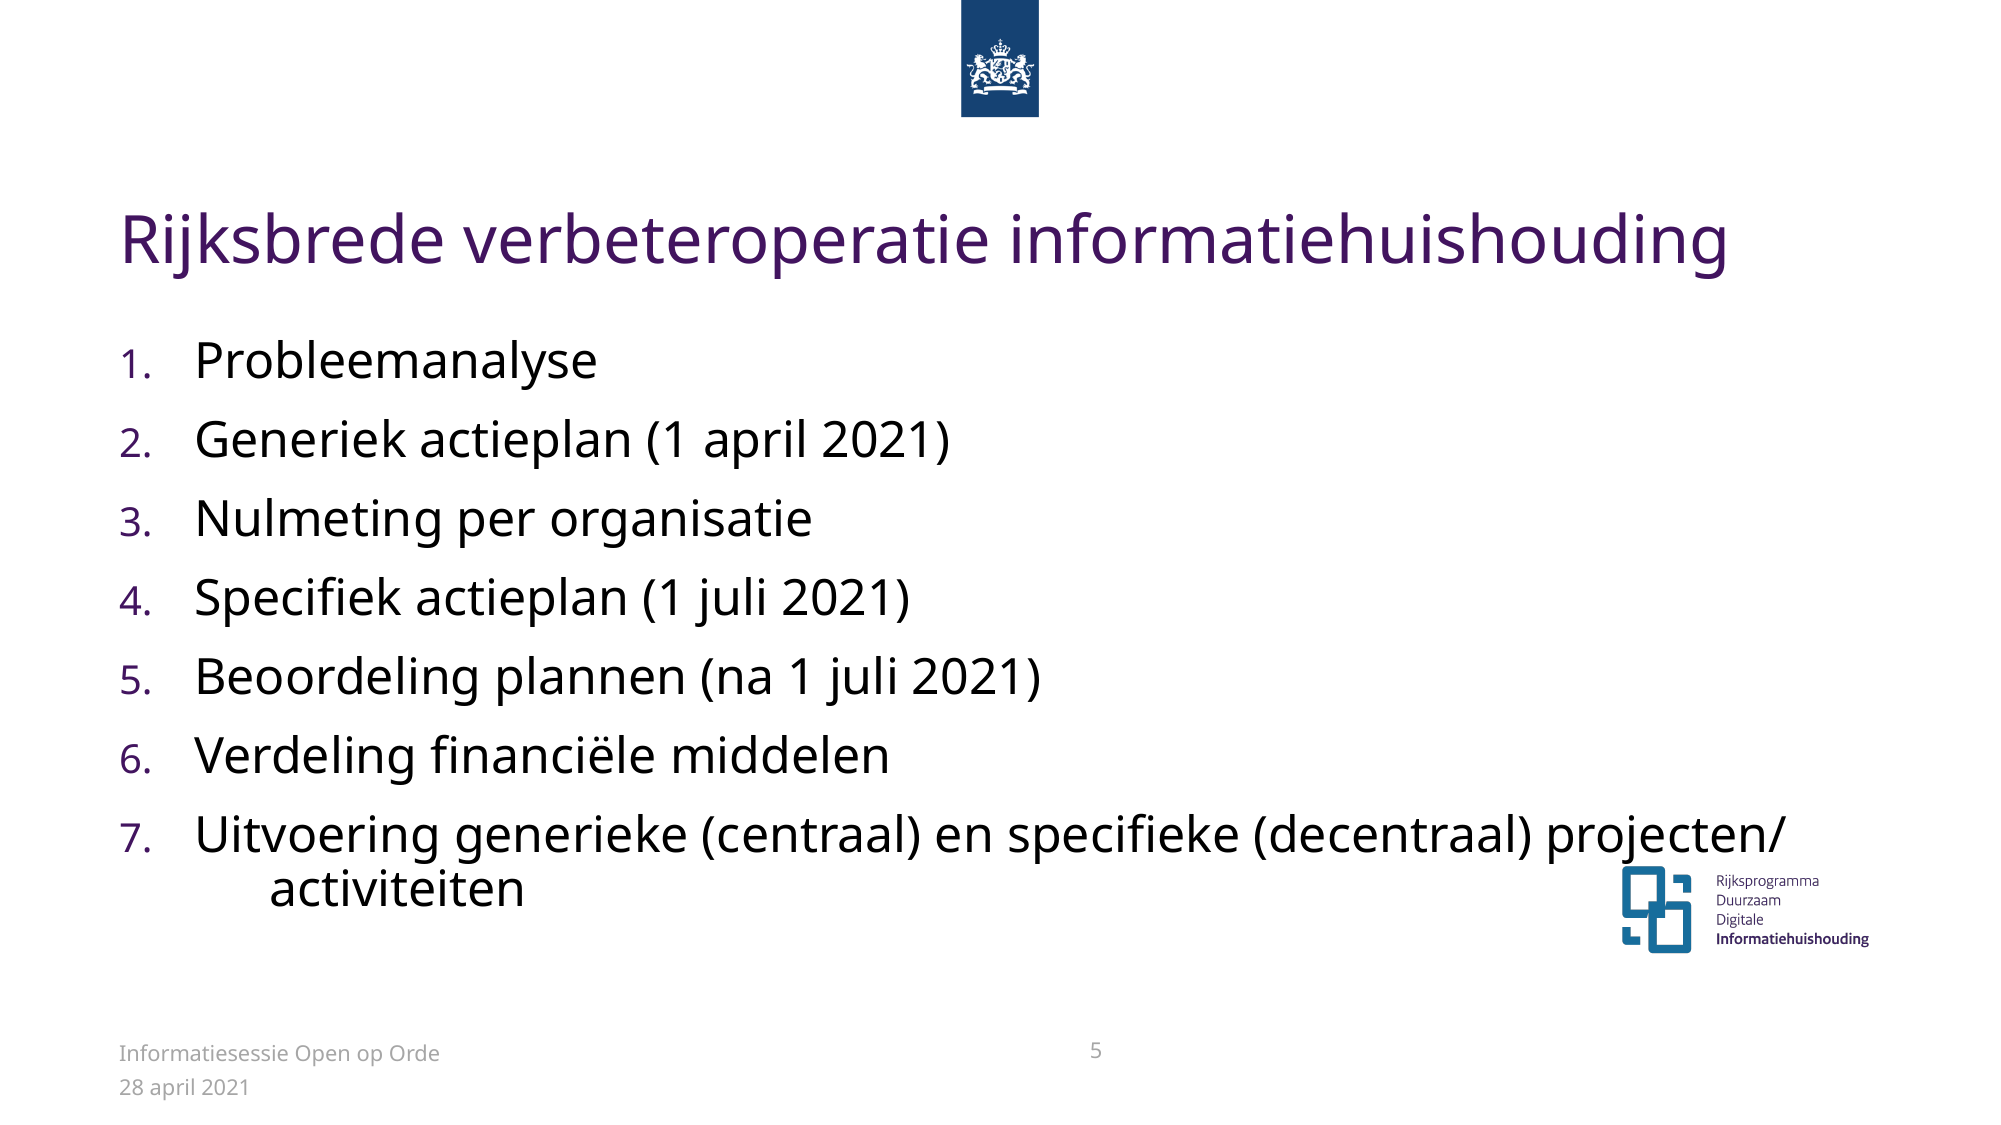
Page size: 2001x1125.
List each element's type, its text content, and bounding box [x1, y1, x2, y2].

text_box Informatiesessie Open op Orde [104, 1020, 925, 1074]
text_box 28 april 2021 [104, 1074, 925, 1117]
text_box 5 [1074, 1020, 1897, 1074]
list Probleemanalyse Generiek actieplan (1 april 2021) Nulmeting per organisatie Specifiek actieplan (1 juli 2021) Beoordeling plannen (na 1 juli 2021) Verdeling financiële middelen Uitvoering generieke (centraal) en specifieke (decentraal) projecten/ activiteiten [104, 328, 1897, 974]
title Rijksbrede verbeteroperatie informatiehuishouding [104, 129, 1897, 285]
